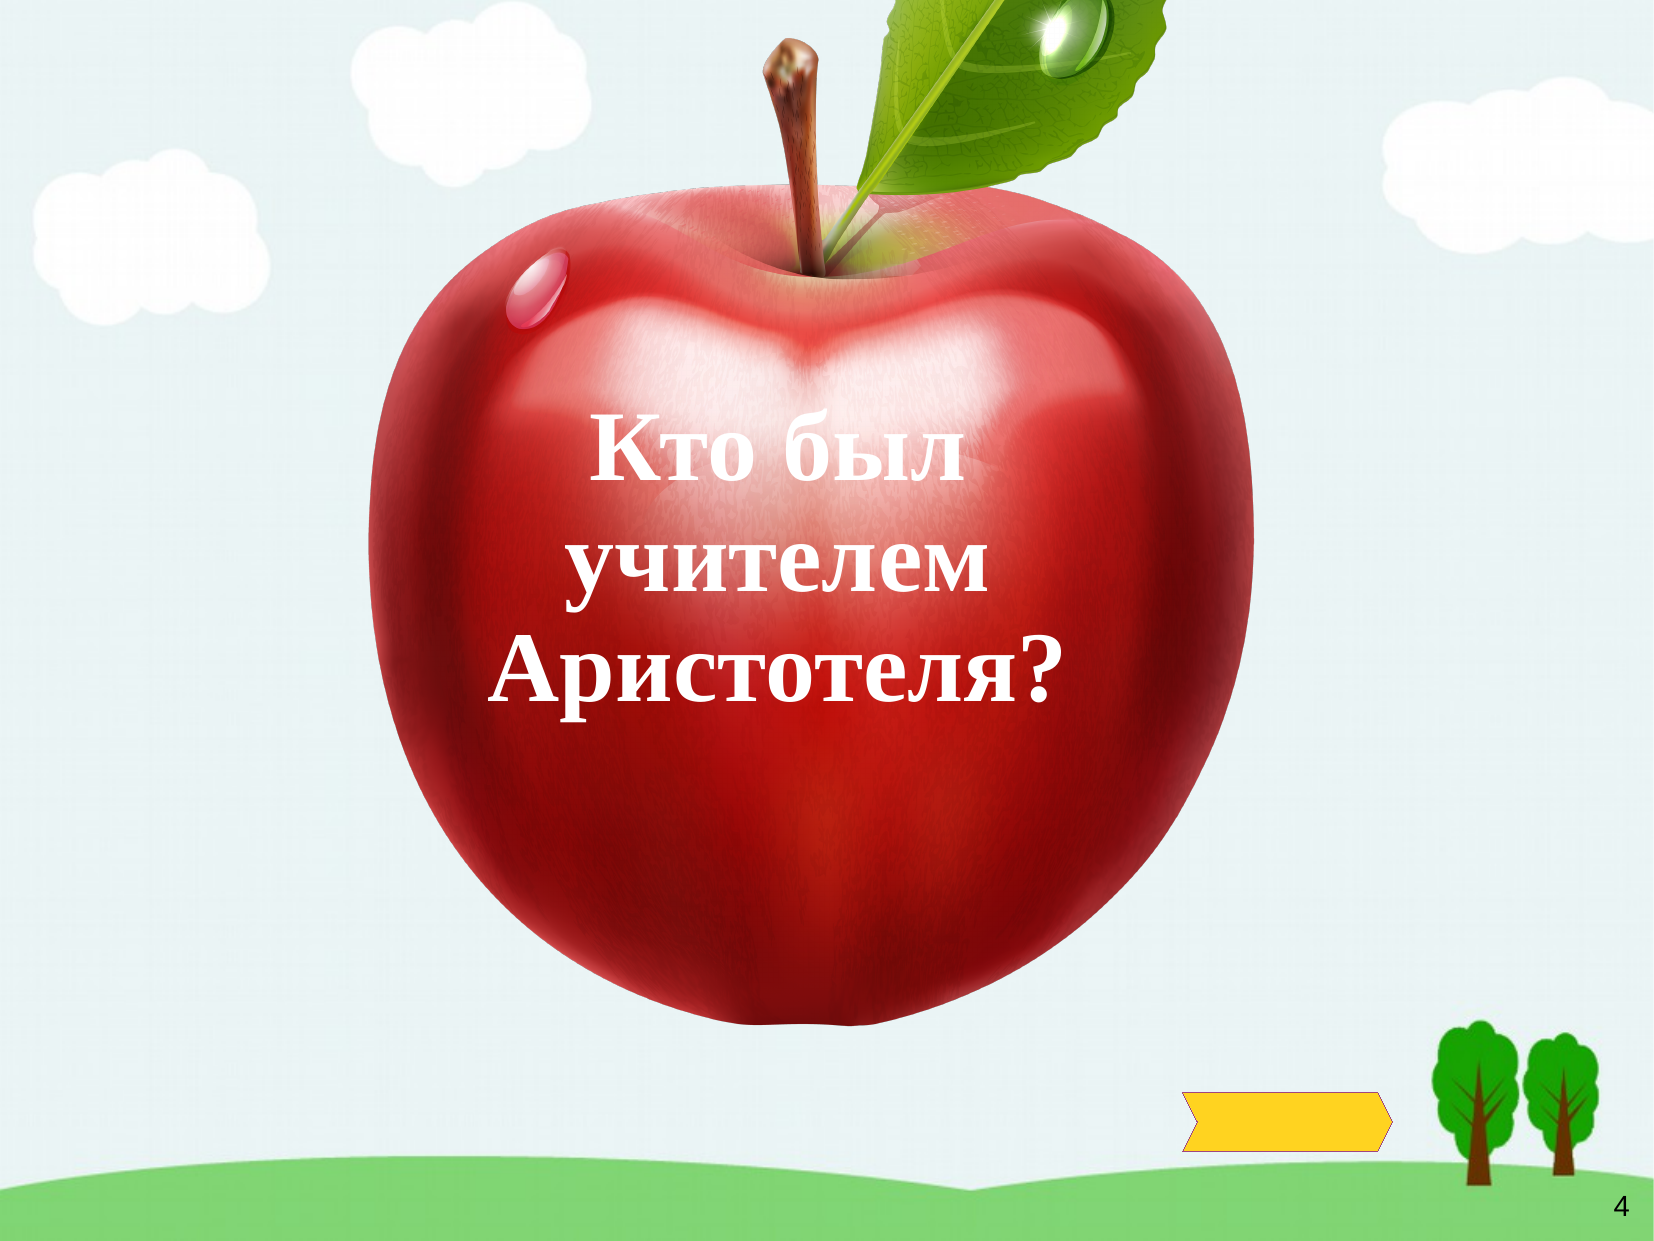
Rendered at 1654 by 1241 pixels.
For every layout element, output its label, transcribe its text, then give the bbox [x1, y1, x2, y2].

text_box [1182, 1092, 1393, 1152]
text_box Кто был учителем Аристотеля? [473, 383, 1206, 731]
picture [0, 0, 1654, 1241]
